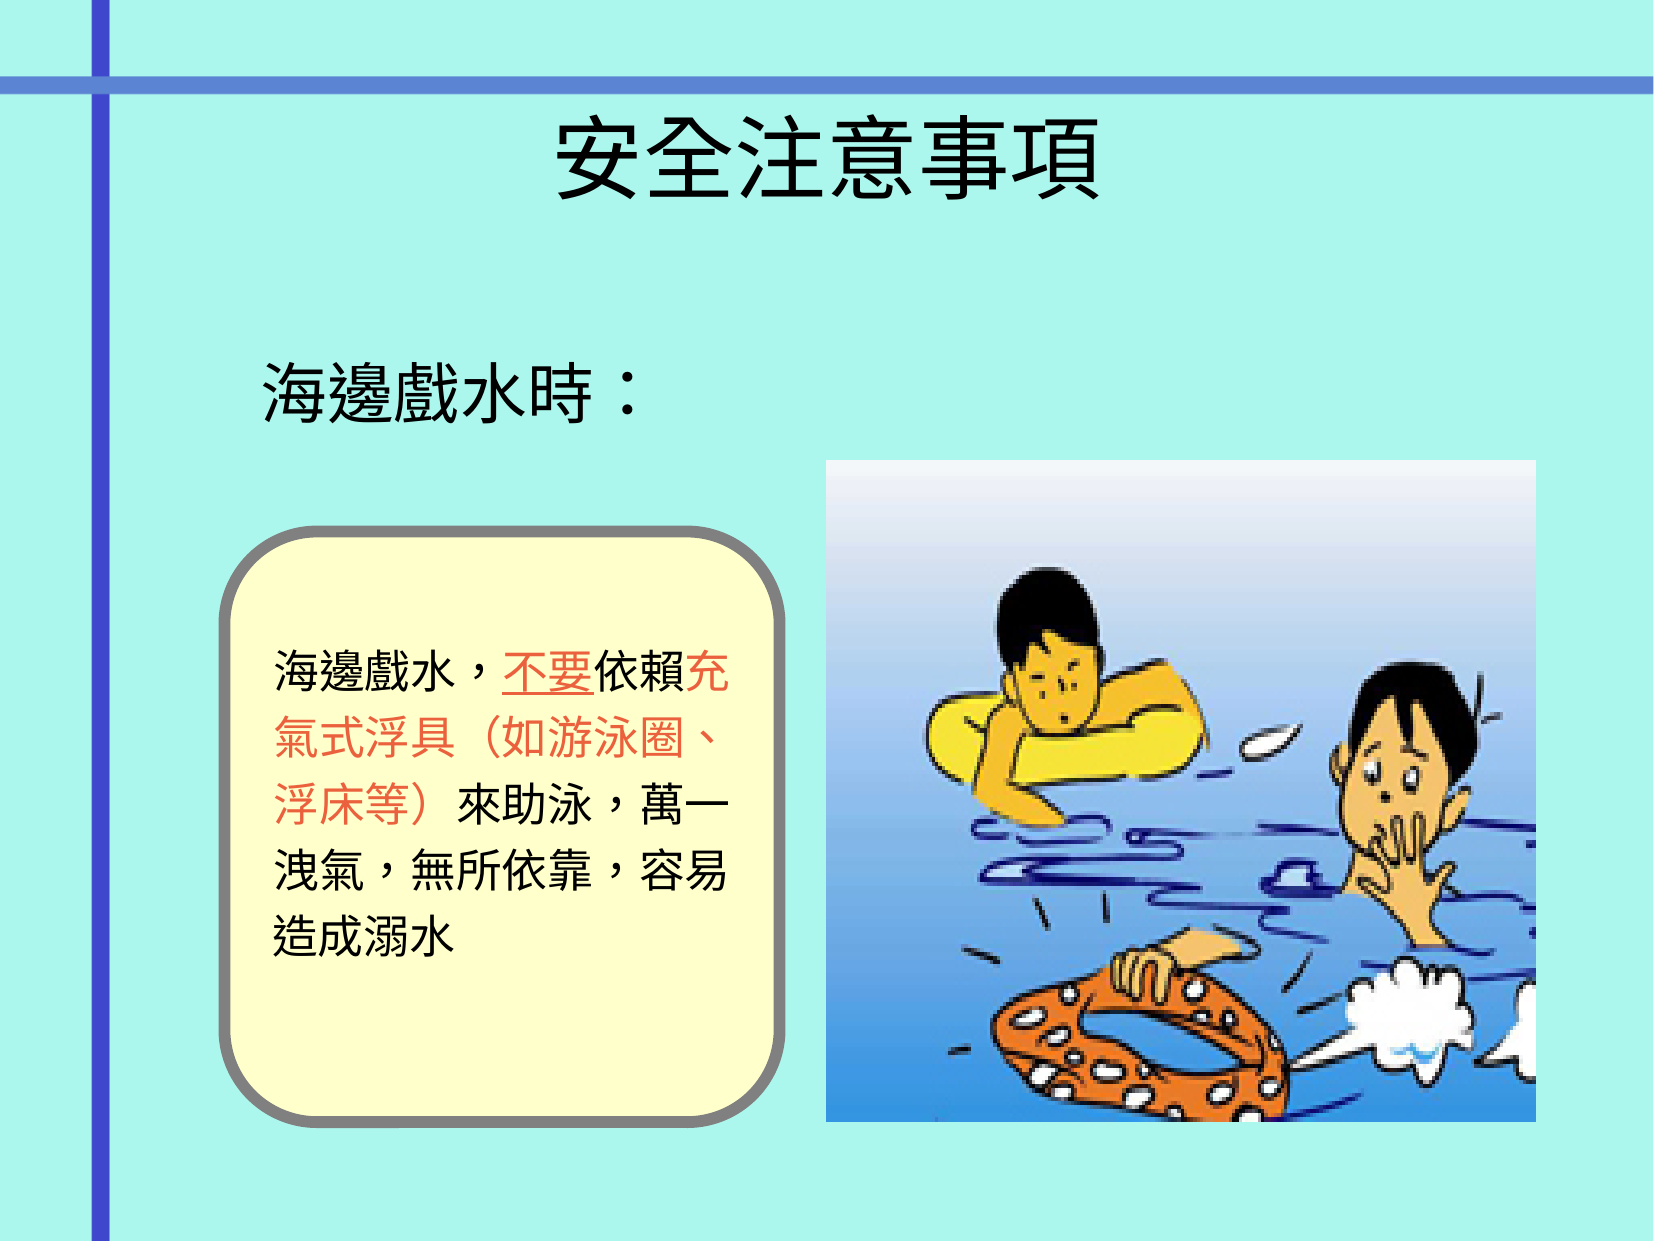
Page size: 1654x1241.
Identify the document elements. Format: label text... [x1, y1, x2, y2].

subtitle 海邊戲水時： [236, 318, 686, 460]
title 安全注意事項 [82, 49, 1571, 257]
picture [0, 0, 1654, 1241]
text_box 海邊戲水，不要依賴充 氣式浮具（如游泳圈、 浮床等）來助泳，萬一 洩氣，無所依靠，容易 造成溺水 [224, 531, 780, 1123]
